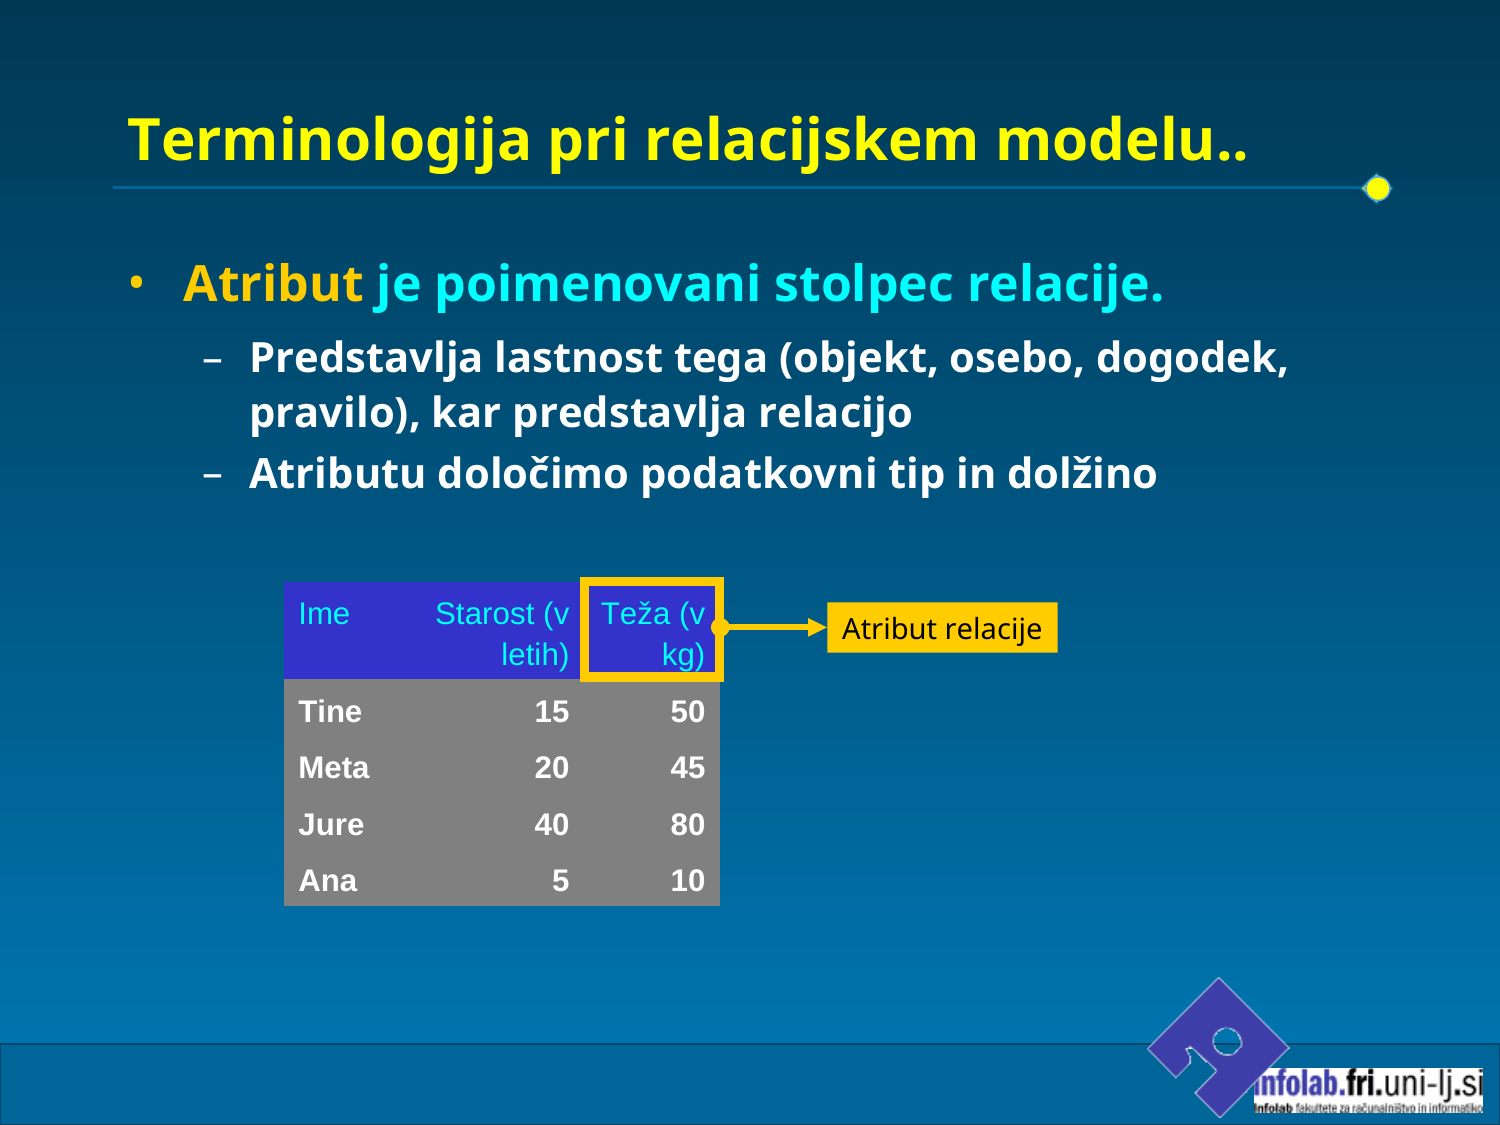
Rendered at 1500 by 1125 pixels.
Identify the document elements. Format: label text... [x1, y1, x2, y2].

title Terminologija pri relacijskem modelu.. [112, 94, 1388, 181]
table_cell 80 [584, 793, 720, 849]
table_cell 10 [584, 849, 720, 906]
table_cell 40 [419, 793, 584, 849]
text_box Atribut relacije [827, 602, 1058, 653]
table_cell Jure [284, 793, 419, 849]
table_cell 15 [419, 679, 584, 736]
table_cell 5 [419, 849, 584, 906]
list Atribut je poimenovani stolpec relacije. Predstavlja lastnost tega (objekt, osebo, dogodek, pravilo), kar predstavlja relacijo Atributu določimo podatkovni tip in dolžino [112, 237, 1388, 963]
table_cell Tine [284, 679, 419, 736]
table_cell Meta [284, 736, 419, 793]
table_cell 45 [584, 736, 720, 793]
picture [1149, 978, 1482, 1117]
table_cell Ana [284, 849, 419, 906]
table_header Teža (v kg) [589, 586, 715, 672]
table_cell 20 [419, 736, 584, 793]
table_header Starost (v letih) [419, 582, 580, 679]
table_cell 50 [584, 682, 720, 736]
table_header Ime [284, 582, 419, 679]
